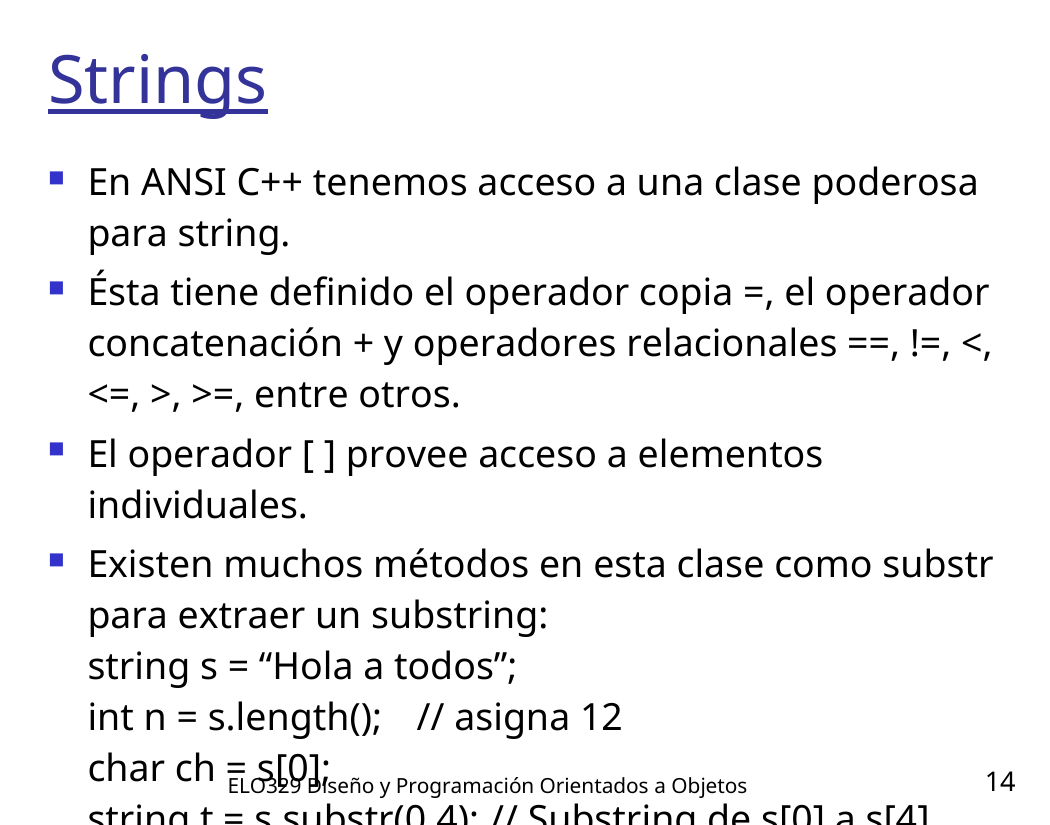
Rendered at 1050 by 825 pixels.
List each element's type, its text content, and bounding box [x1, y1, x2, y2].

title Strings [37, 19, 1026, 129]
list En ANSI C++ tenemos acceso a una clase poderosa para string. Ésta tiene definido el operador copia =, el operador concatenación + y operadores relacionales ==, !=, <, <=, >, >=, entre otros. El operador [ ] provee acceso a elementos individuales. Existen muchos métodos en esta clase como substr para extraer un substring: string s = “Hola a todos”; int n = s.length(); // asigna 12 char ch = s[0]; string t = s.substr(0,4); // Substring de s[0] a s[4] Ver http://www.cplusplus.com/ [37, 150, 1023, 751]
